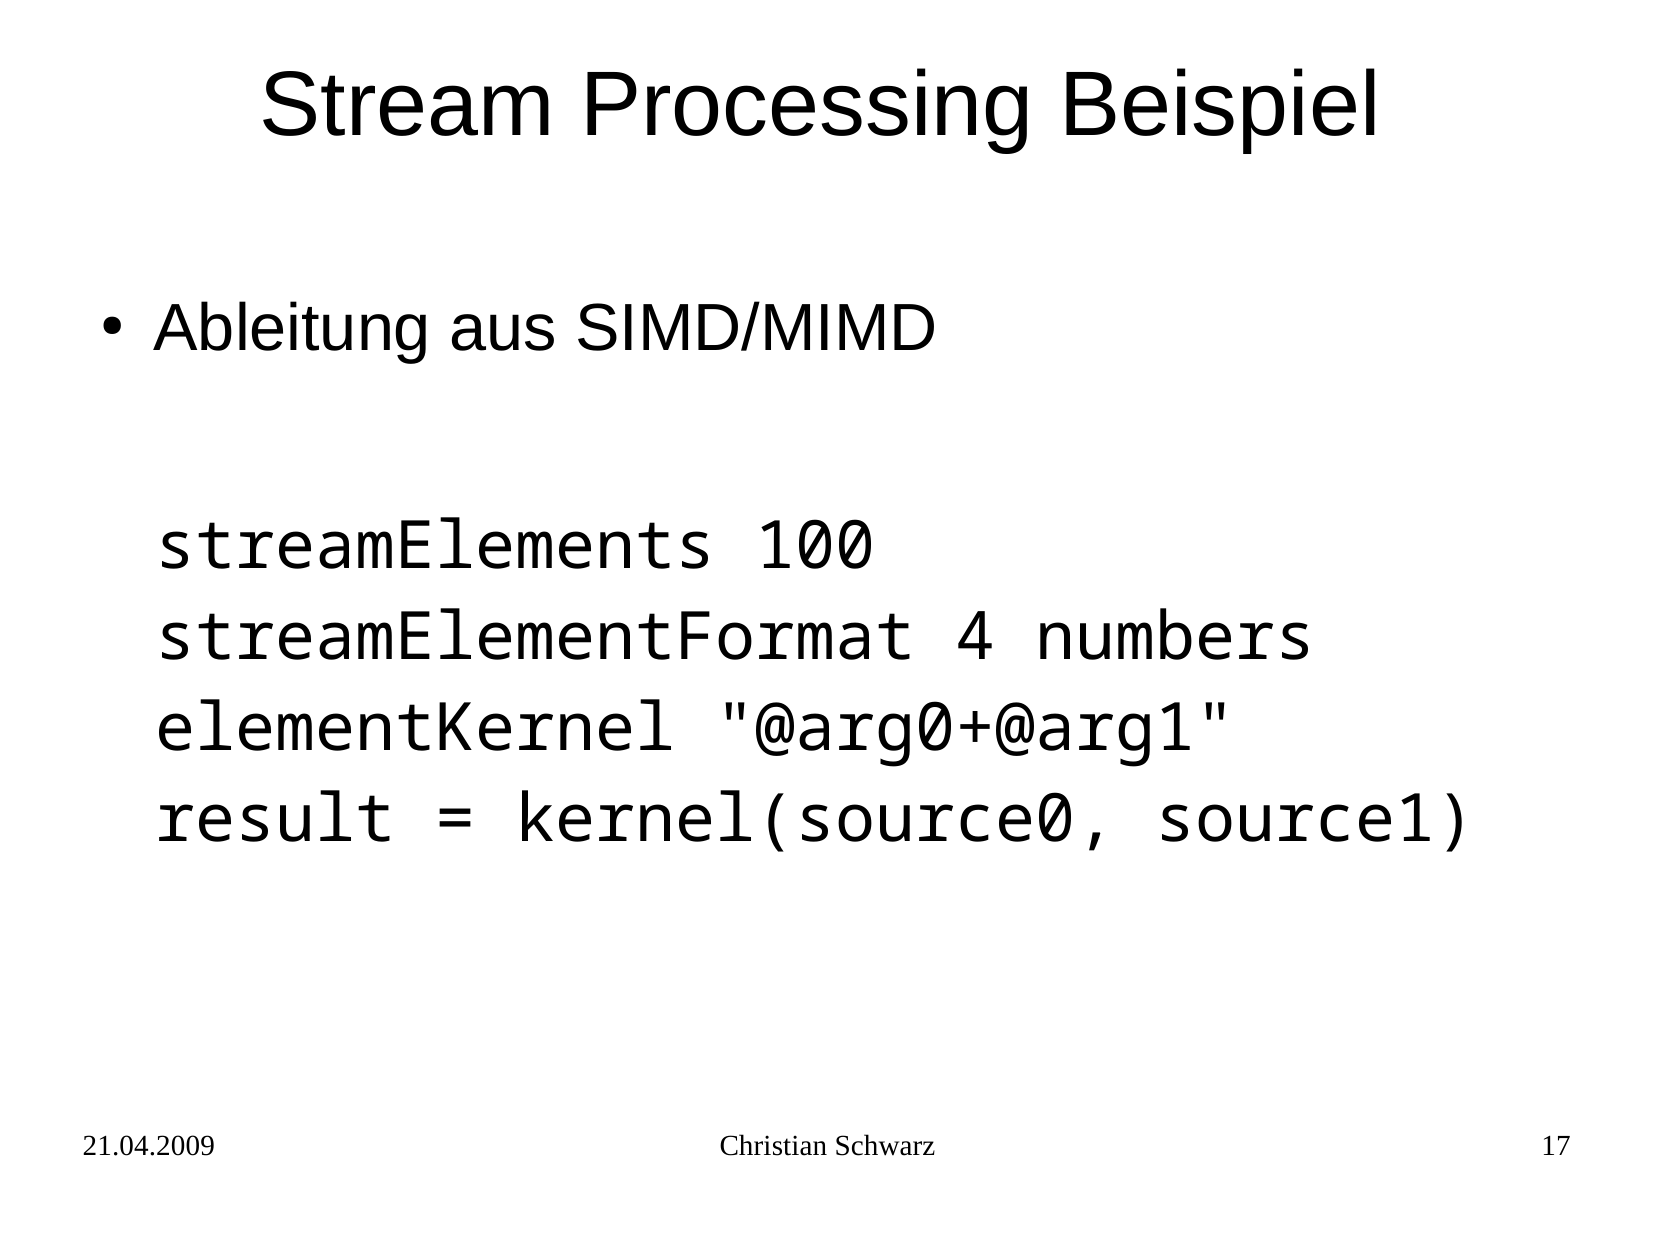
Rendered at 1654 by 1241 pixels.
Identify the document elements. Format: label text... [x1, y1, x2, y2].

list Ableitung aus SIMD/MIMD [82, 290, 1571, 1109]
title Stream Processing Beispiel [76, 7, 1565, 200]
text_box streamElements 100 streamElementFormat 4 numbers elementKernel "@arg0+@arg1" result = kernel(source0, source1) [100, 490, 1577, 1081]
